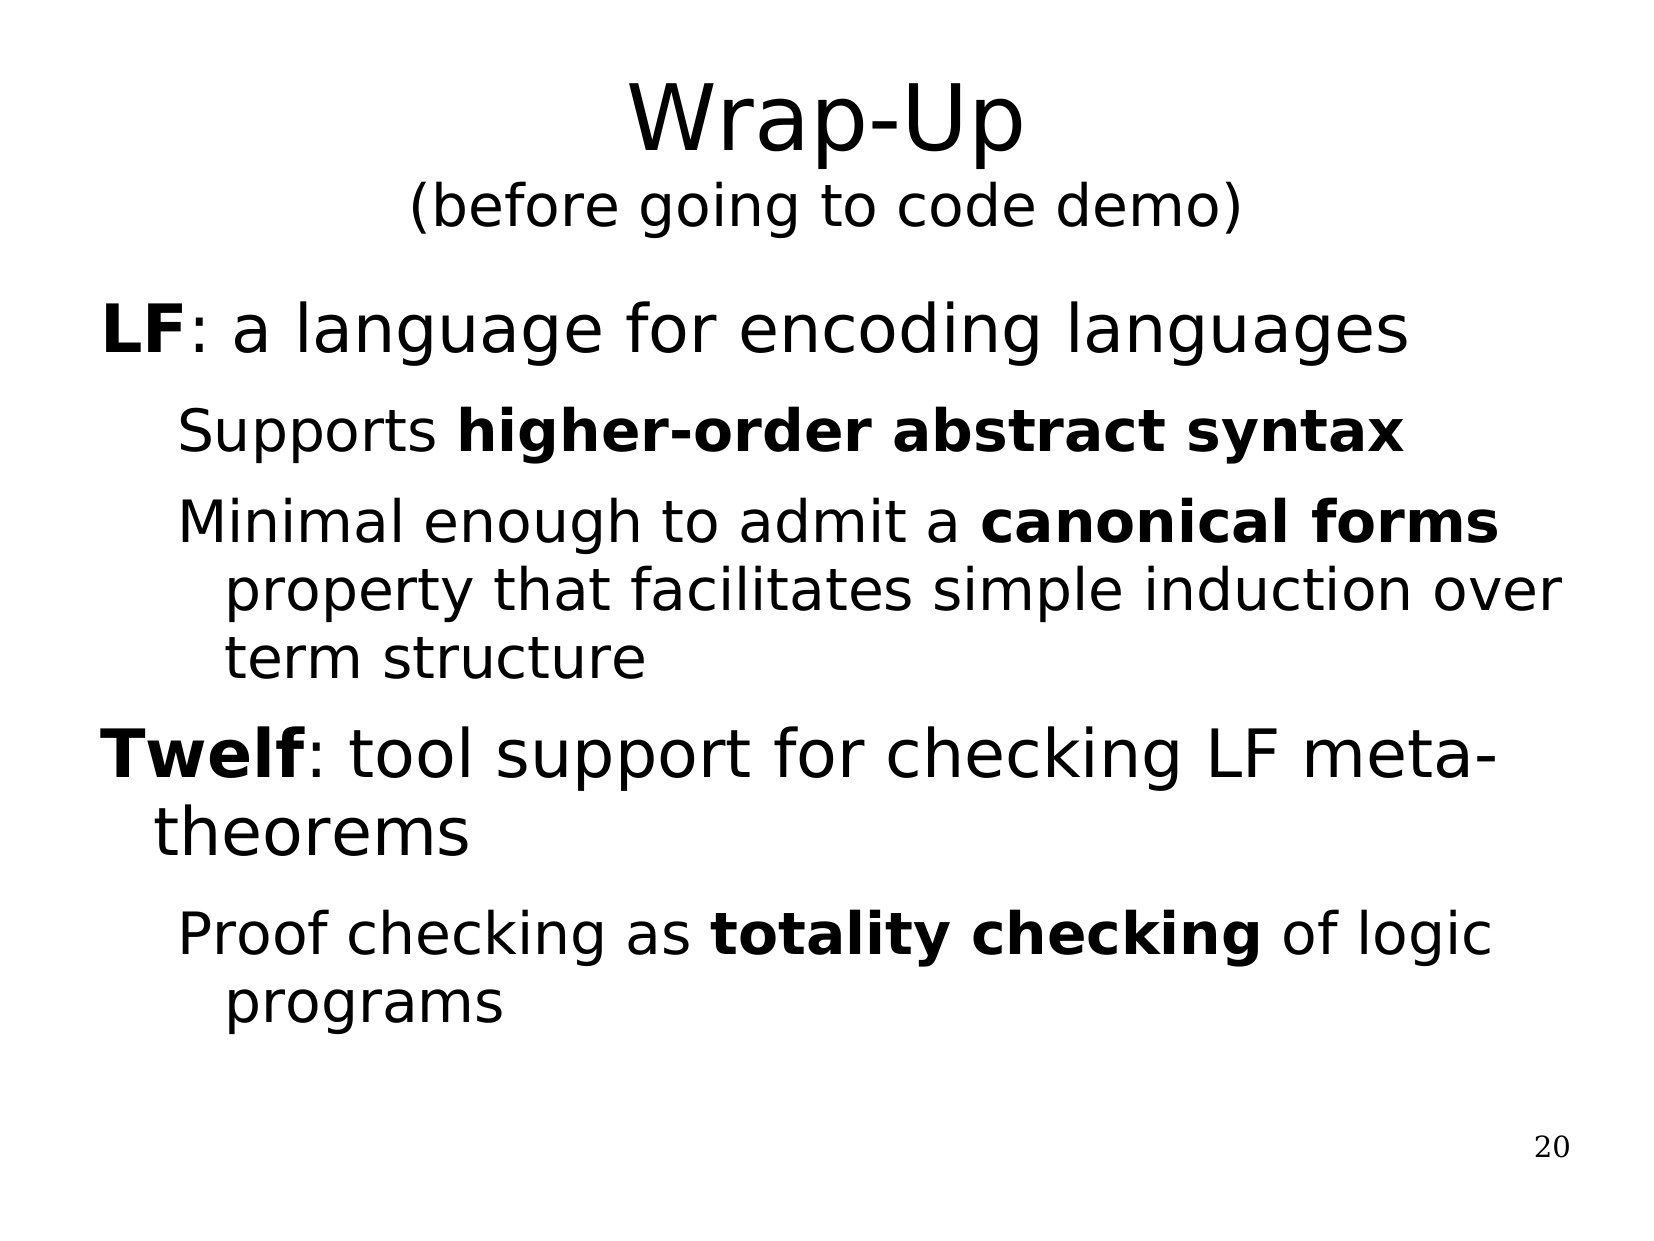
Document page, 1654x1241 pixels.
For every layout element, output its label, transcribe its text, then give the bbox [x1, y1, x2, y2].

list LF: a language for encoding languages Supports higher-order abstract syntax Minimal enough to admit a canonical forms property that facilitates simple induction over term structure Twelf: tool support for checking LF meta-theorems Proof checking as totality checking of logic programs [82, 290, 1571, 1094]
title Wrap-Up (before going to code demo) [82, 49, 1571, 257]
